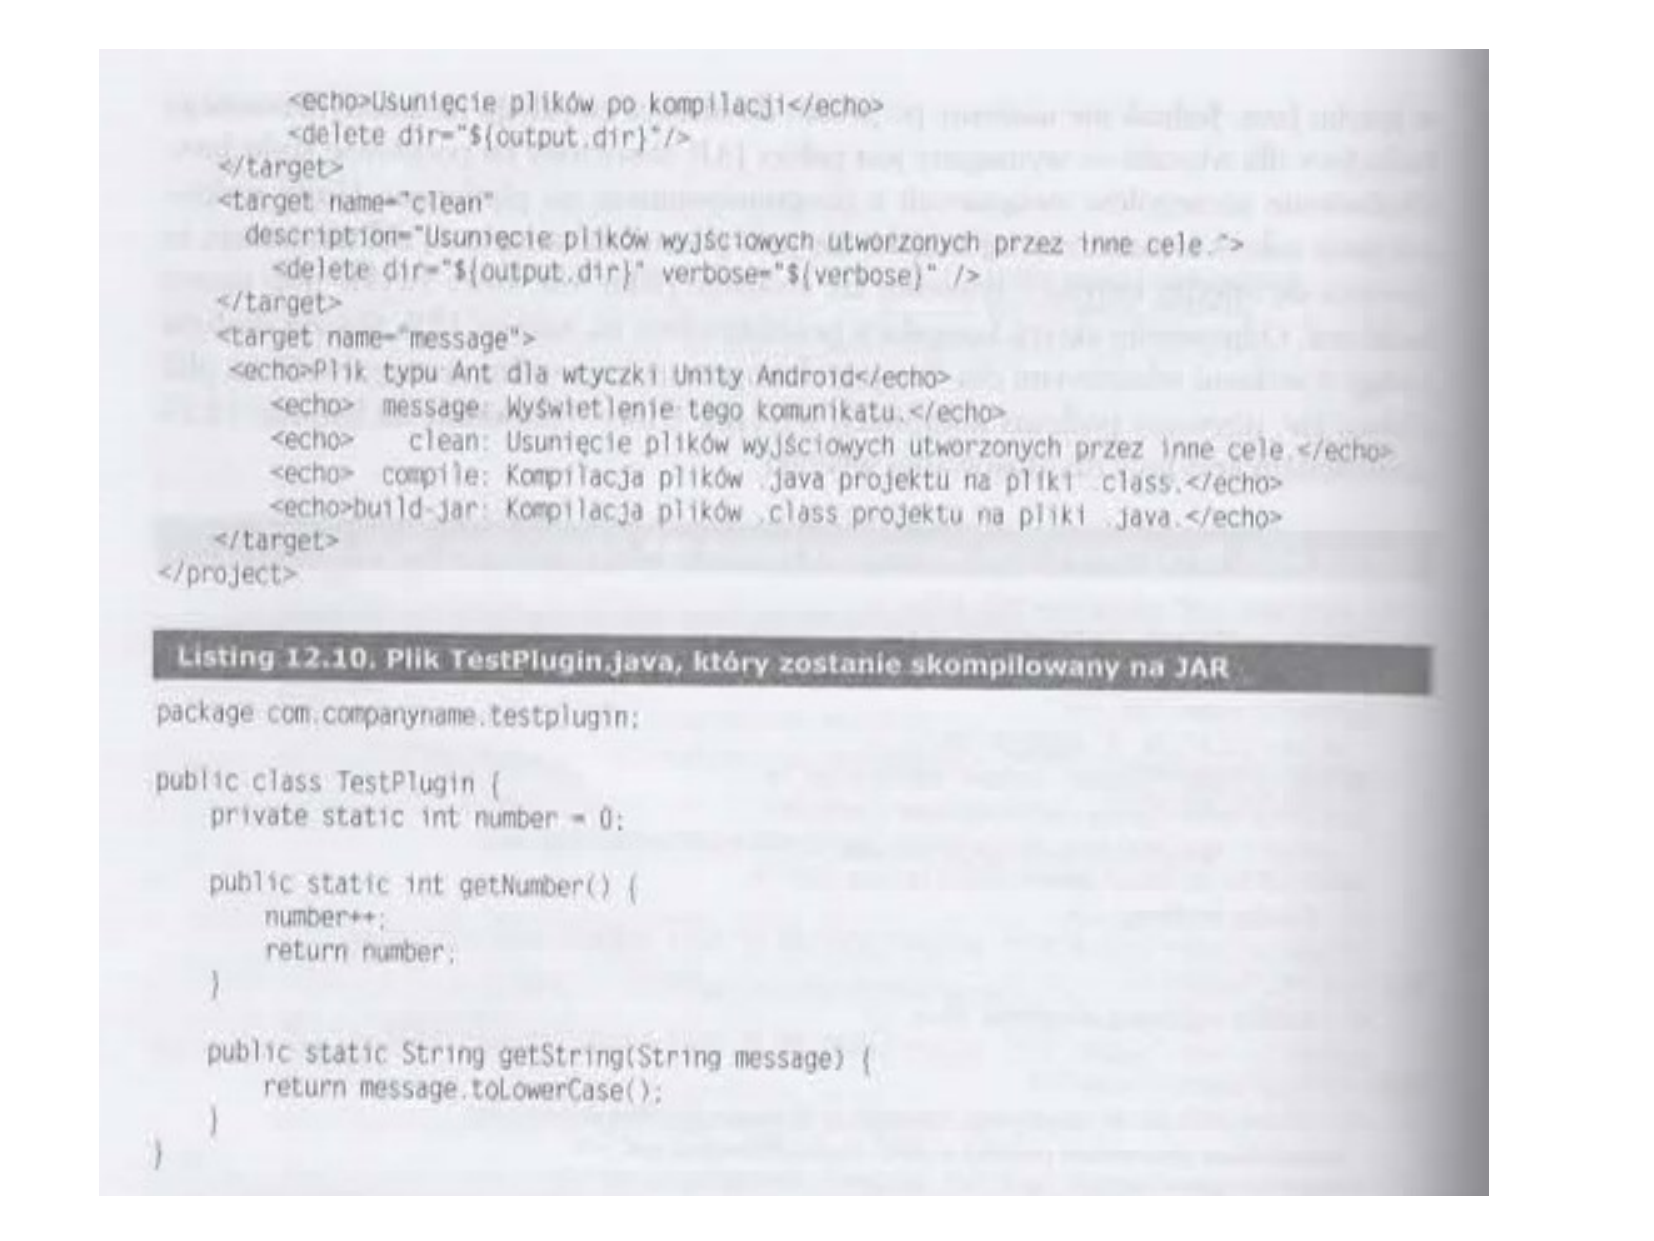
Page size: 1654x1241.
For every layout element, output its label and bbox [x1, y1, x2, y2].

picture [99, 49, 1489, 1196]
